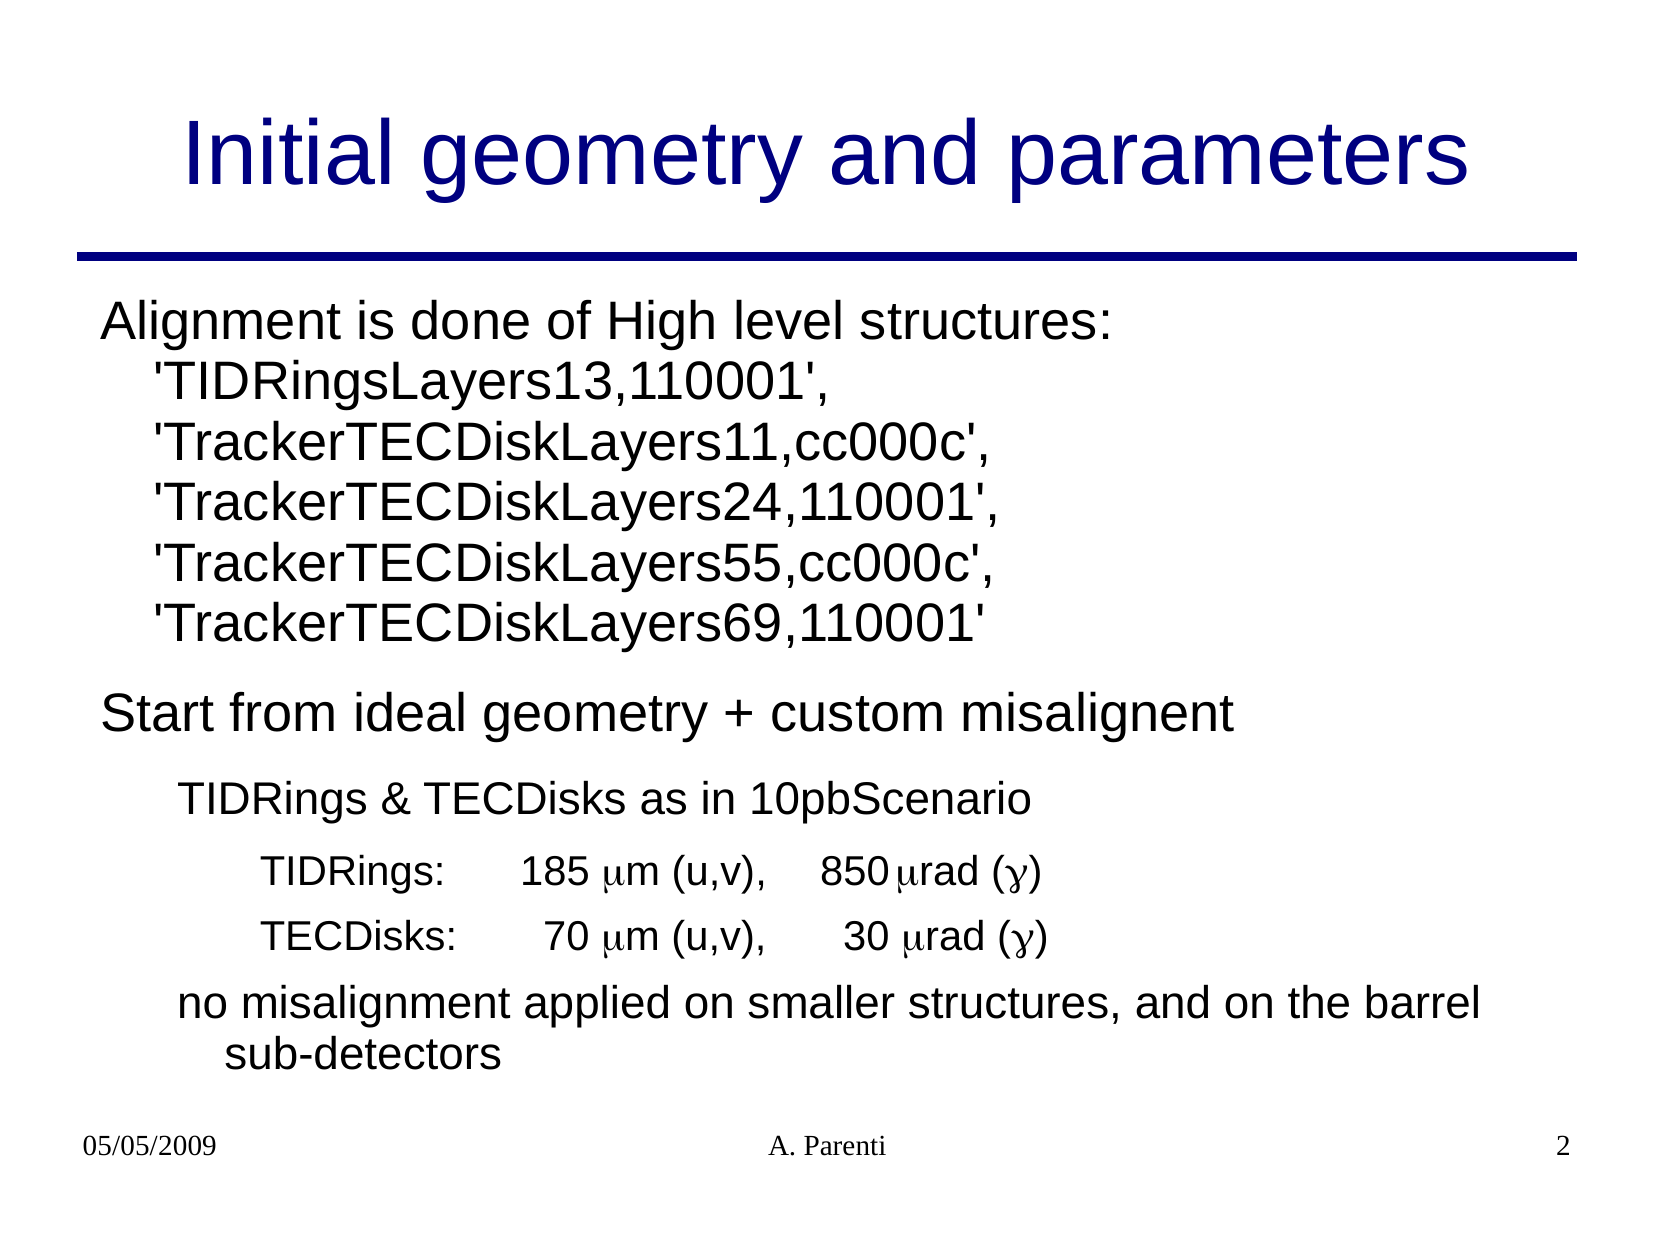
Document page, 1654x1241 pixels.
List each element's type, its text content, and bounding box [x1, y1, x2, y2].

title Initial geometry and parameters [82, 56, 1571, 250]
list Alignment is done of High level structures: 'TIDRingsLayers13,110001', 'TrackerTECDiskLayers11,cc000c', 'TrackerTECDiskLayers24,110001', 'TrackerTECDiskLayers55,cc000c', 'TrackerTECDiskLayers69,110001' Start from ideal geometry + custom misalignent TIDRings & TECDisks as in 10pbScenario TIDRings: 185 mm (u,v), 850 mrad (g) TECDisks: 70 mm (u,v), 30 mrad (g) no misalignment applied on smaller structures, and on the barrel sub-detectors [82, 290, 1571, 1095]
